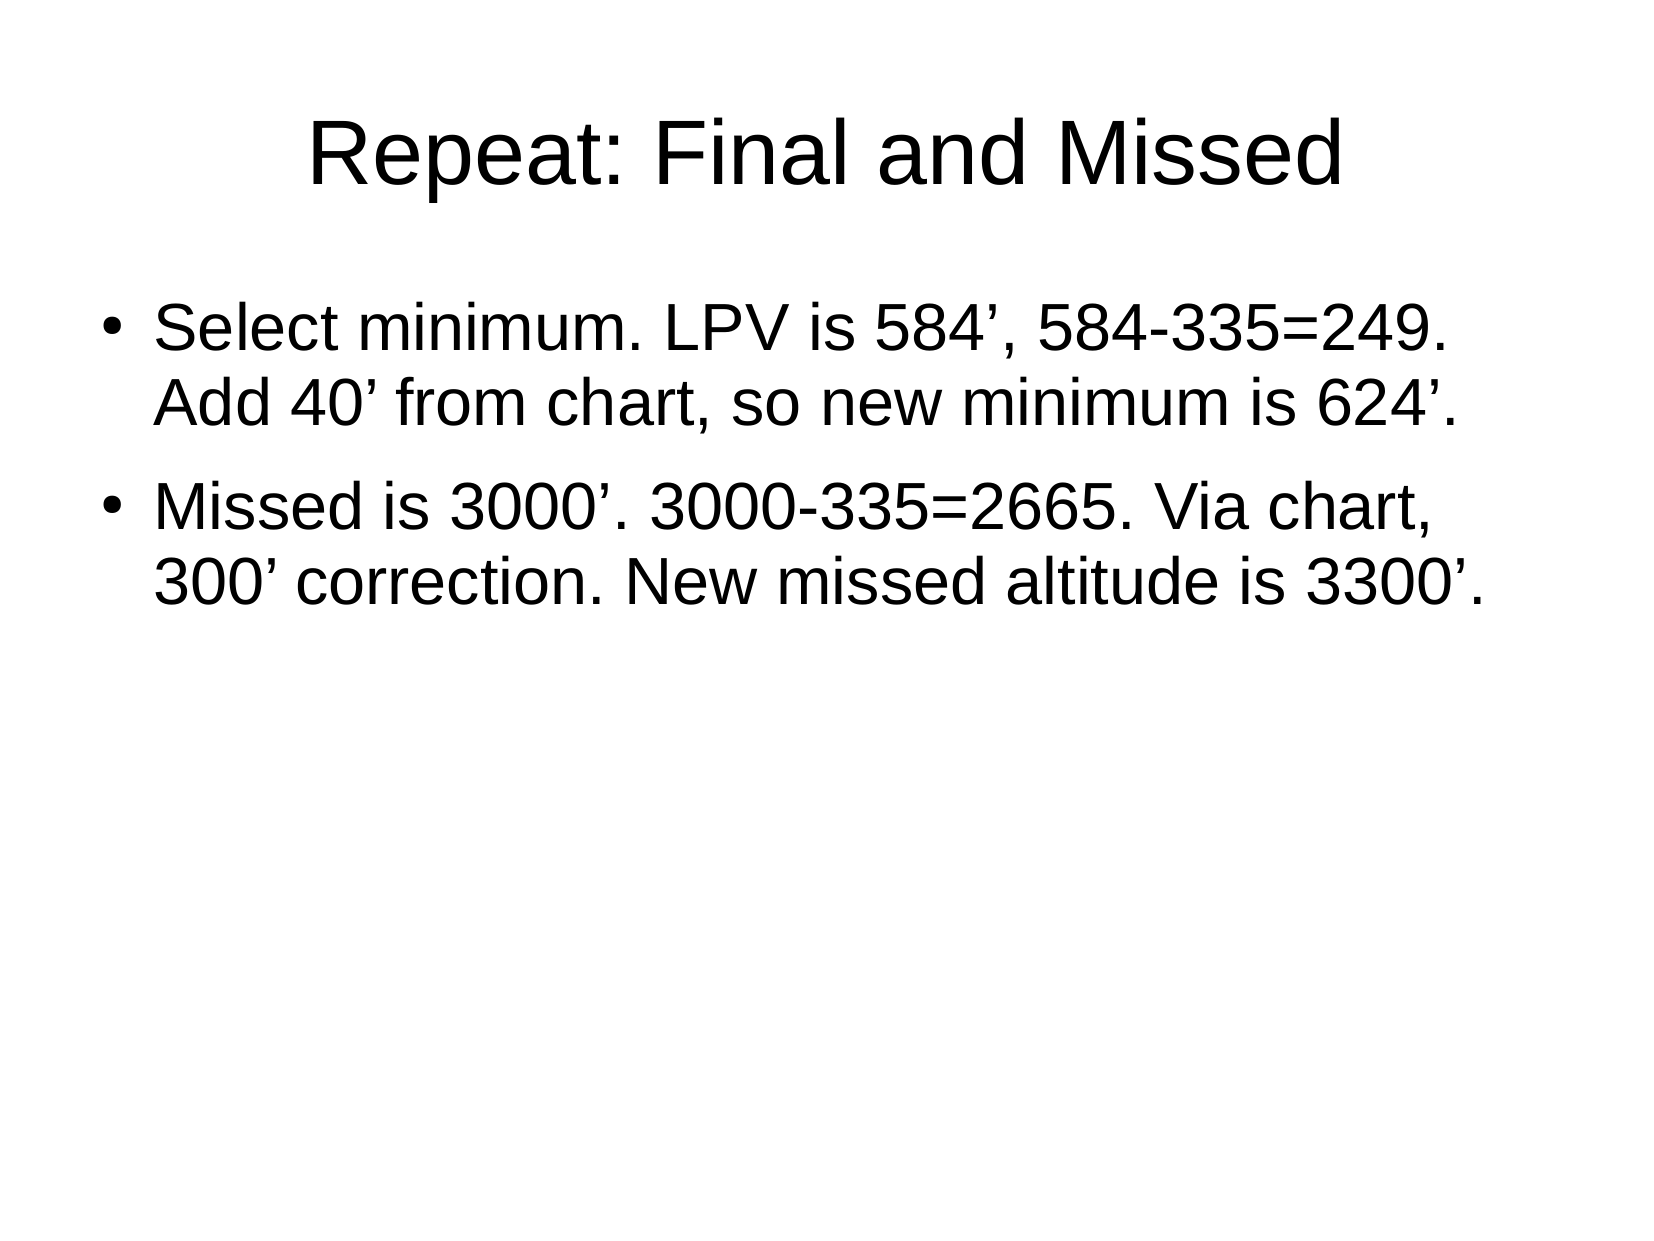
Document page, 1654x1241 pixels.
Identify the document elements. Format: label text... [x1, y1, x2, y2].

list Select minimum. LPV is 584’, 584-335=249. Add 40’ from chart, so new minimum is 624’. Missed is 3000’. 3000-335=2665. Via chart, 300’ correction. New missed altitude is 3300’. [82, 290, 1571, 1010]
title Repeat: Final and Missed [82, 49, 1571, 257]
